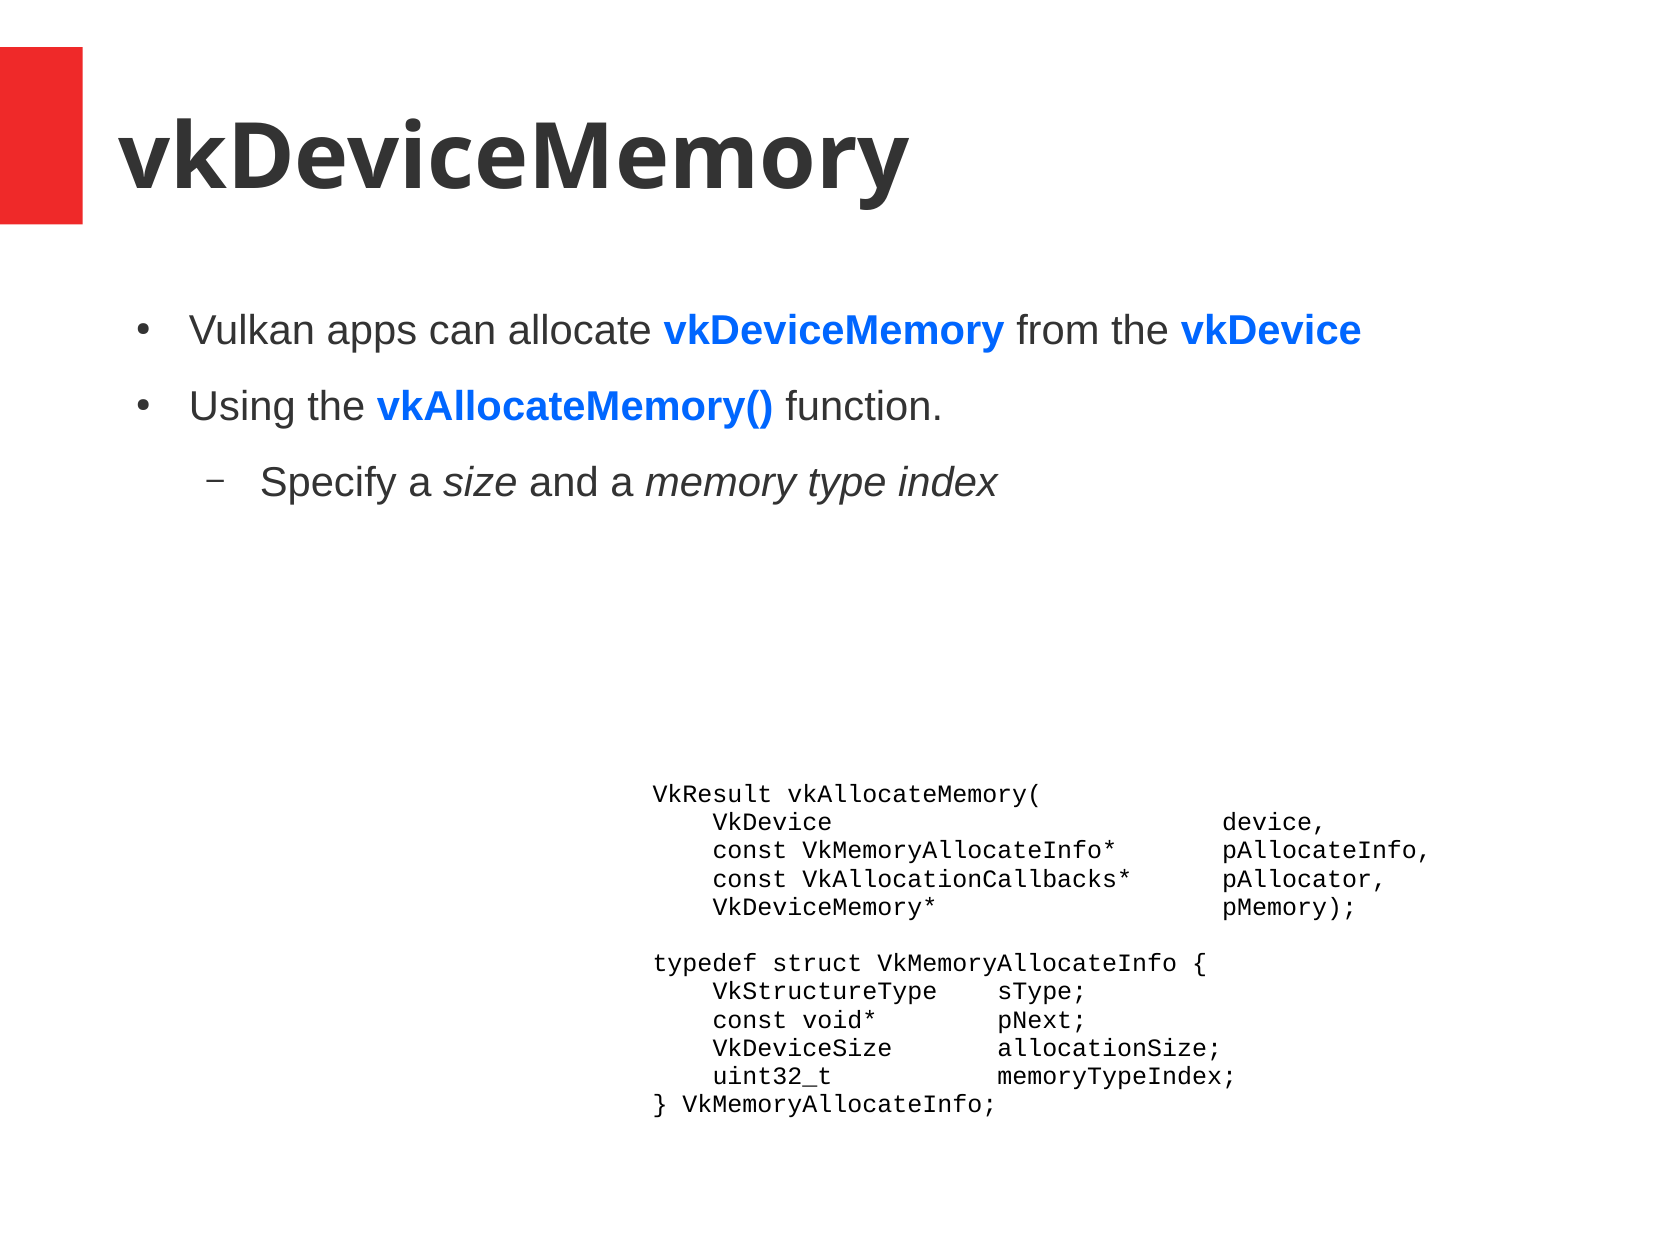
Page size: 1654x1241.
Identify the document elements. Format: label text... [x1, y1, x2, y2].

list Vulkan apps can allocate vkDeviceMemory from the vkDevice Using the vkAllocateMemory() function. Specify a size and a memory type index [118, 307, 1583, 1074]
title vkDeviceMemory [118, 49, 1571, 257]
text_box VkResult vkAllocateMemory( VkDevice device, const VkMemoryAllocateInfo* pAllocateInfo, const VkAllocationCallbacks* pAllocator, VkDeviceMemory* pMemory); typedef struct VkMemoryAllocateInfo { VkStructureType sType; const void* pNext; VkDeviceSize allocationSize; uint32_t memoryTypeIndex; } VkMemoryAllocateInfo; [637, 774, 1607, 1111]
